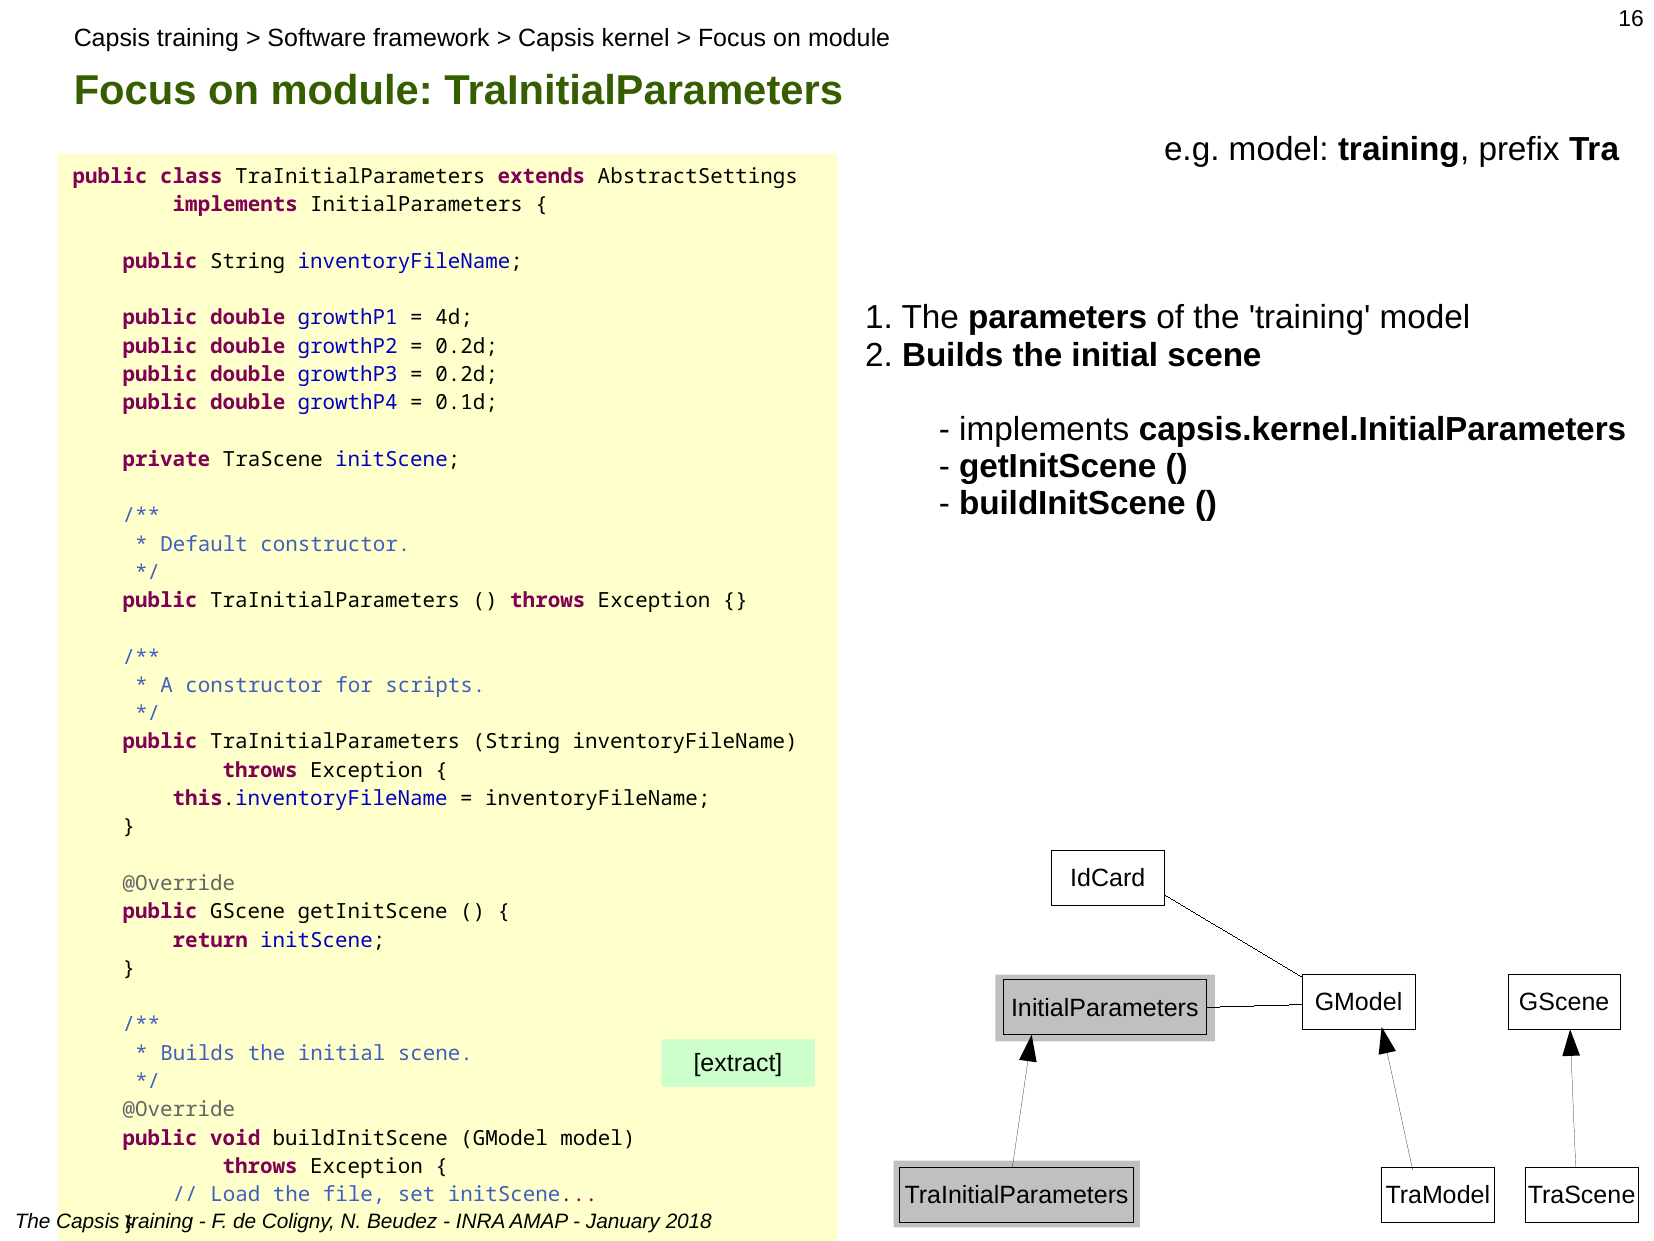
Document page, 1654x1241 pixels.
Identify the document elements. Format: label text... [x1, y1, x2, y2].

text_box The Capsis training - F. de Coligny, N. Beudez - INRA AMAP - January 2018 [0, 1201, 1654, 1241]
text_box [1032, 1008, 1215, 1042]
text_box GModel [1302, 974, 1416, 1030]
text_box [995, 974, 1215, 1042]
text_box [extract] [661, 1039, 815, 1087]
text_box [893, 1160, 1013, 1201]
text_box IdCard [1051, 850, 1165, 906]
text_box Focus on module: TraInitialParameters [59, 59, 1016, 121]
text_box TraModel [1381, 1167, 1495, 1201]
text_box InitialParameters [1003, 979, 1207, 1035]
text_box e.g. model: training, prefix Tra [1034, 123, 1634, 176]
text_box 1. The parameters of the 'training' model 2. Builds the initial scene - implements capsis.kernel.InitialParameters - getInitScene () - buildInitScene () [850, 291, 1654, 532]
text_box GScene [1508, 974, 1621, 1030]
text_box public class TraInitialParameters extends AbstractSettings implements InitialParameters { public String inventoryFileName; public double growthP1 = 4d; public double growthP2 = 0.2d; public double growthP3 = 0.2d; public double growthP4 = 0.1d; private TraScene initScene; /** * Default constructor. */ public TraInitialParameters () throws Exception {} /** * A constructor for scripts. */ public TraInitialParameters (String inventoryFileName) throws Exception { this.inventoryFileName = inventoryFileName; } @Override public GScene getInitScene () { return initScene; } /** * Builds the initial scene. */ @Override public void buildInitScene (GModel model) throws Exception { // Load the file, set initScene... } // Other methods if needed... } [57, 153, 838, 1198]
text_box TraInitialParameters [899, 1167, 1134, 1201]
text_box Capsis training > Software framework > Capsis kernel > Focus on module [59, 16, 1004, 59]
text_box [1013, 1160, 1140, 1201]
text_box TraScene [1525, 1167, 1639, 1201]
